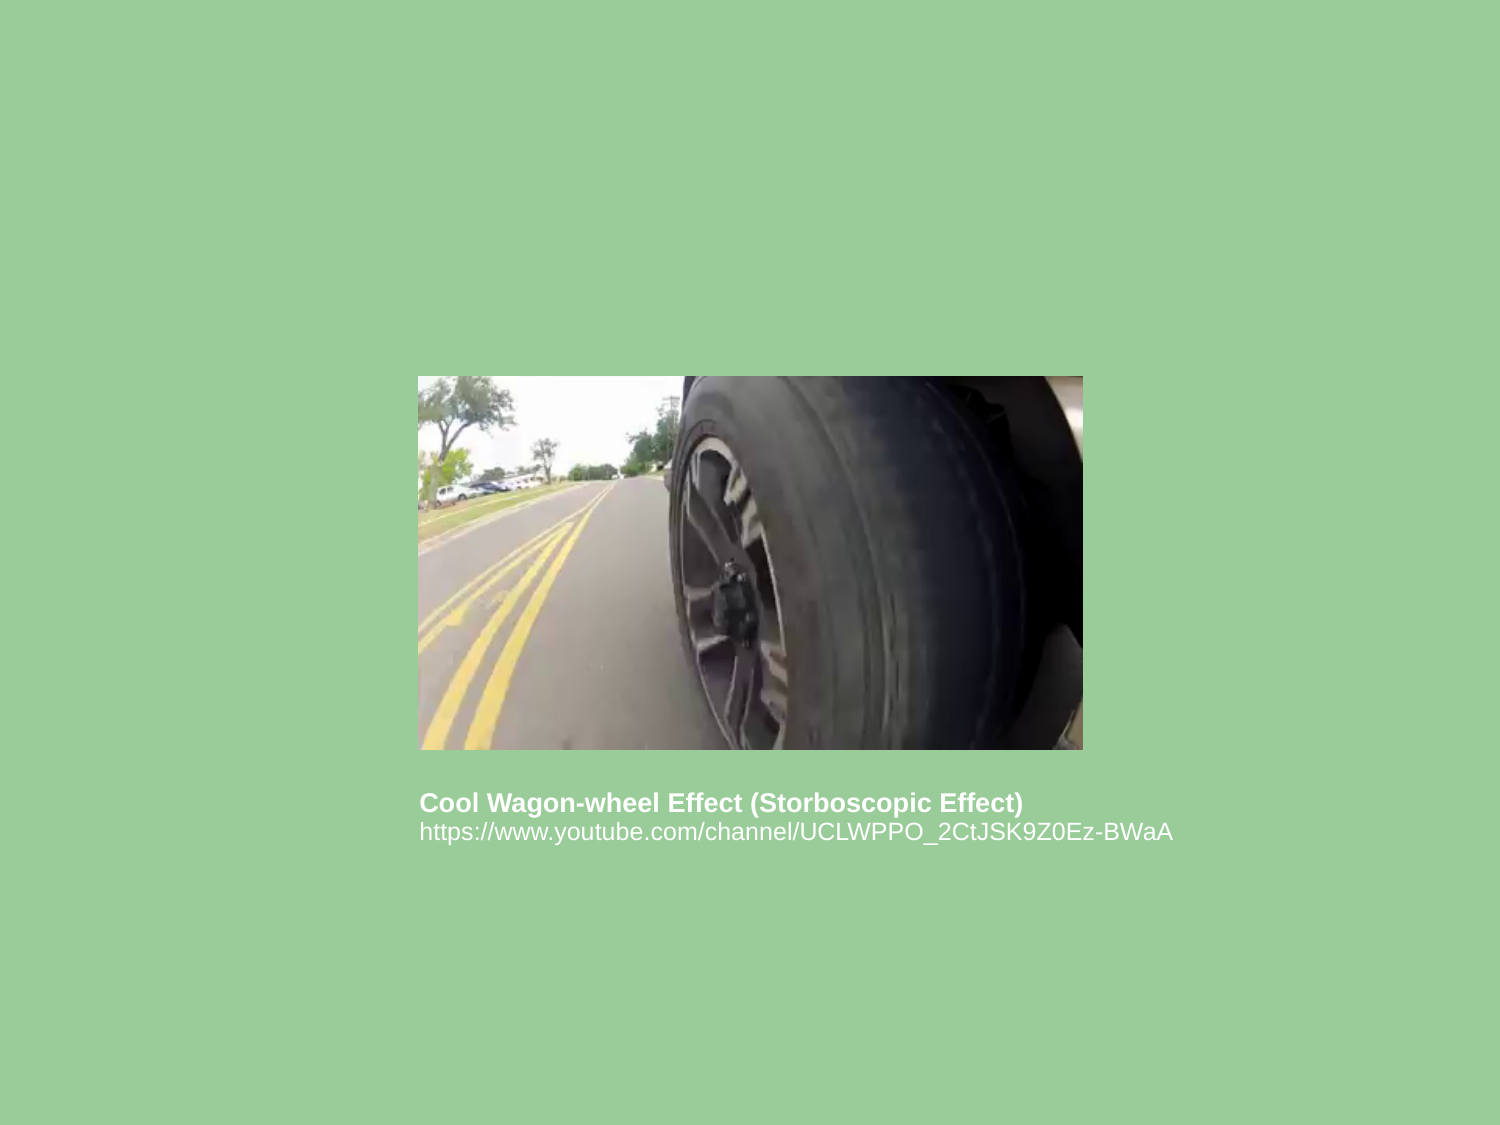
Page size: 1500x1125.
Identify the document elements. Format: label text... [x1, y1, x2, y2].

text_box [417, 375, 1084, 751]
text_box Cool Wagon-wheel Effect (Storboscopic Effect) https://www.youtube.com/channel/UCLWPPO_2CtJSK9Z0Ez-BWaA [404, 780, 1245, 871]
